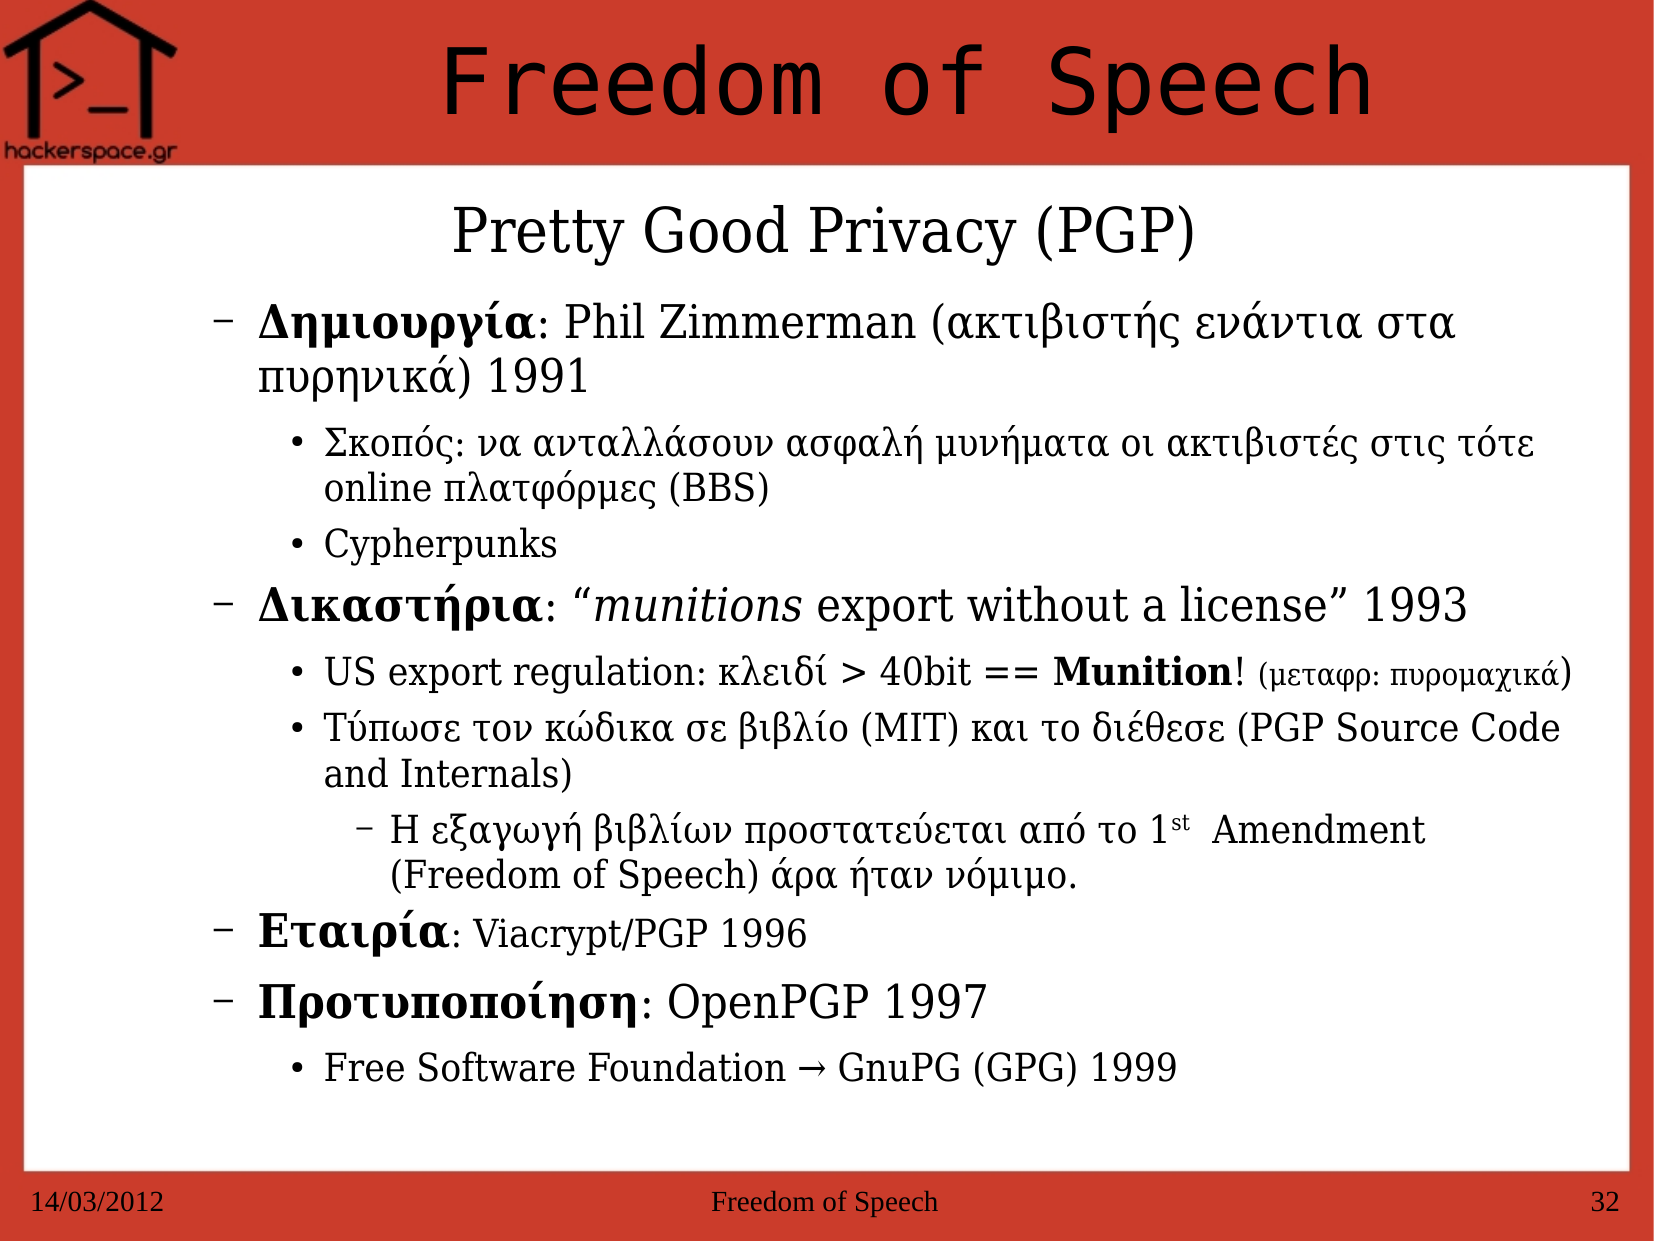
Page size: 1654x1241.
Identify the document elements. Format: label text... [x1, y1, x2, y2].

list Pretty Good Privacy (PGP) Δημιουργία: Phil Zimmerman (ακτιβιστής ενάντια στα πυρηνικά) 1991 Σκοπός: να ανταλλάσουν ασφαλή μυνήματα οι ακτιβιστές στις τότε online πλατφόρμες (BBS) Cypherpunks Δικαστήρια: “munitions export without a license” 1993 US export regulation: κλειδί > 40bit == Munition! (μεταφρ: πυρομαχικά) Τύπωσε τον κώδικα σε βιβλίο (MIT) και το διέθεσε (PGP Source Code and Internals) Η εξαγωγή βιβλίων προστατεύεται από το 1st Amendment (Freedom of Speech) άρα ήταν νόμιμο. Εταιρία: Viacrypt/PGP 1996 Προτυποποίηση: OpenPGP 1997 Free Software Foundation → GnuPG (GPG) 1999 [60, 195, 1591, 1141]
title Freedom of Speech [195, 15, 1621, 151]
picture [0, 0, 1654, 1241]
